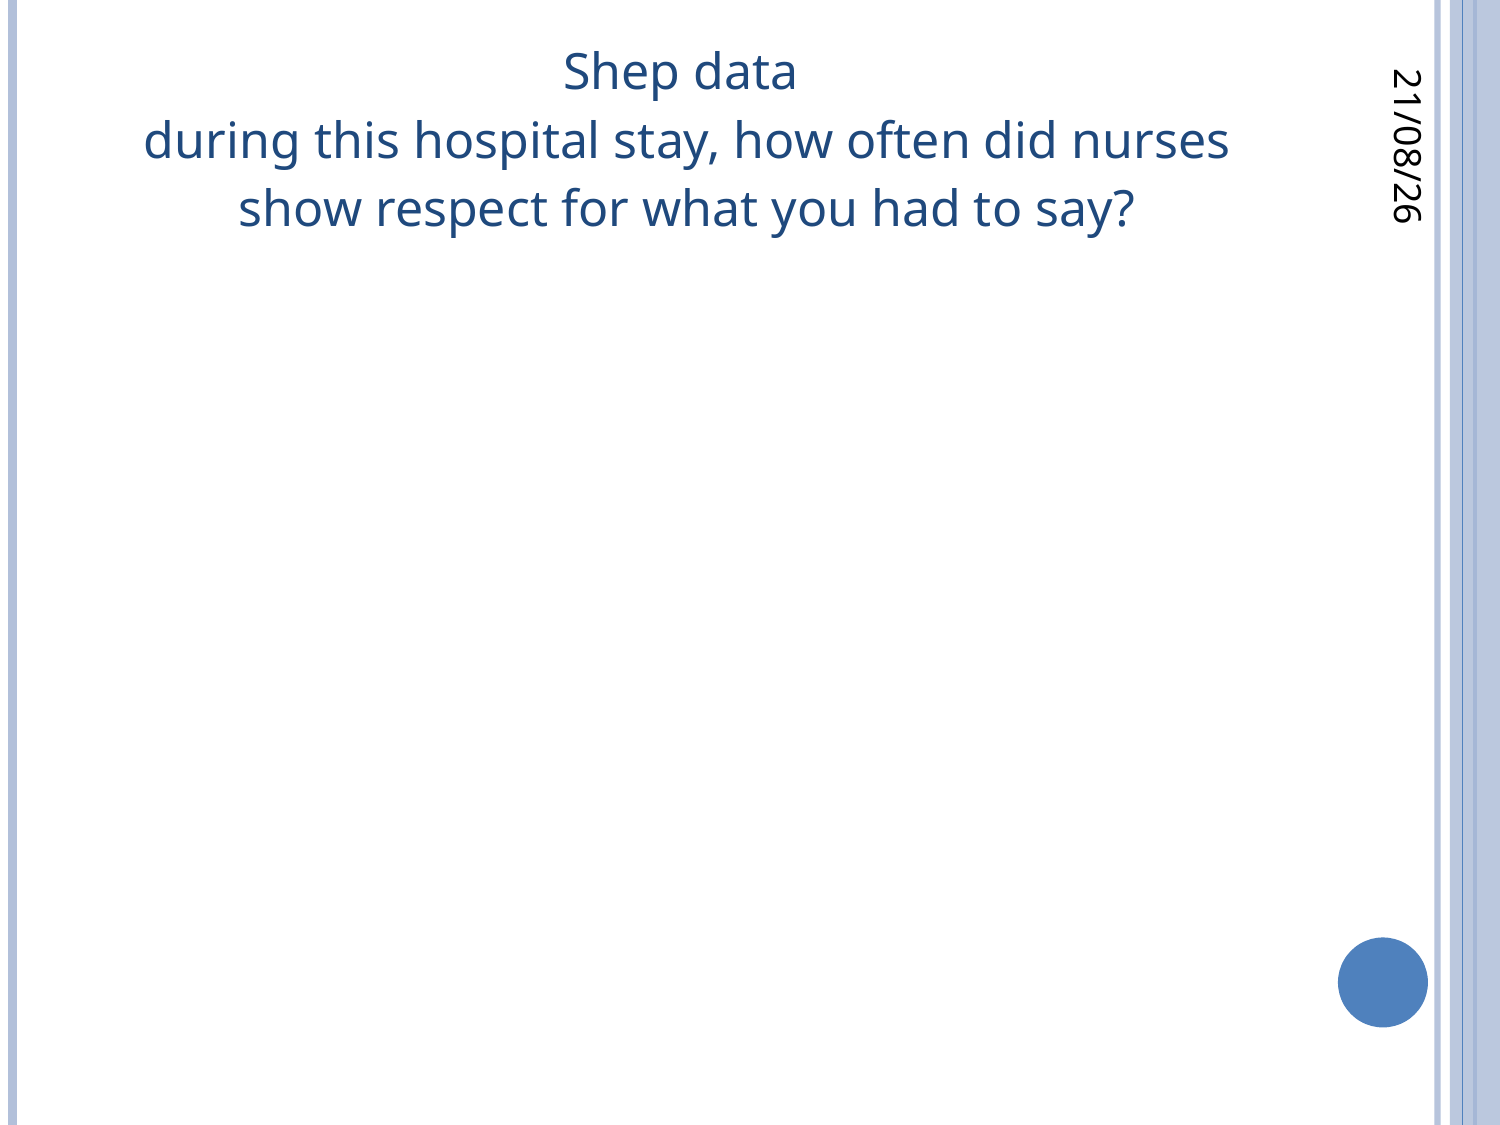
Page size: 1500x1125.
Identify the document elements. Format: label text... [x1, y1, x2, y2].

title Shep data during this hospital stay, how often did nurses show respect for what you had to say? [75, 45, 1300, 233]
